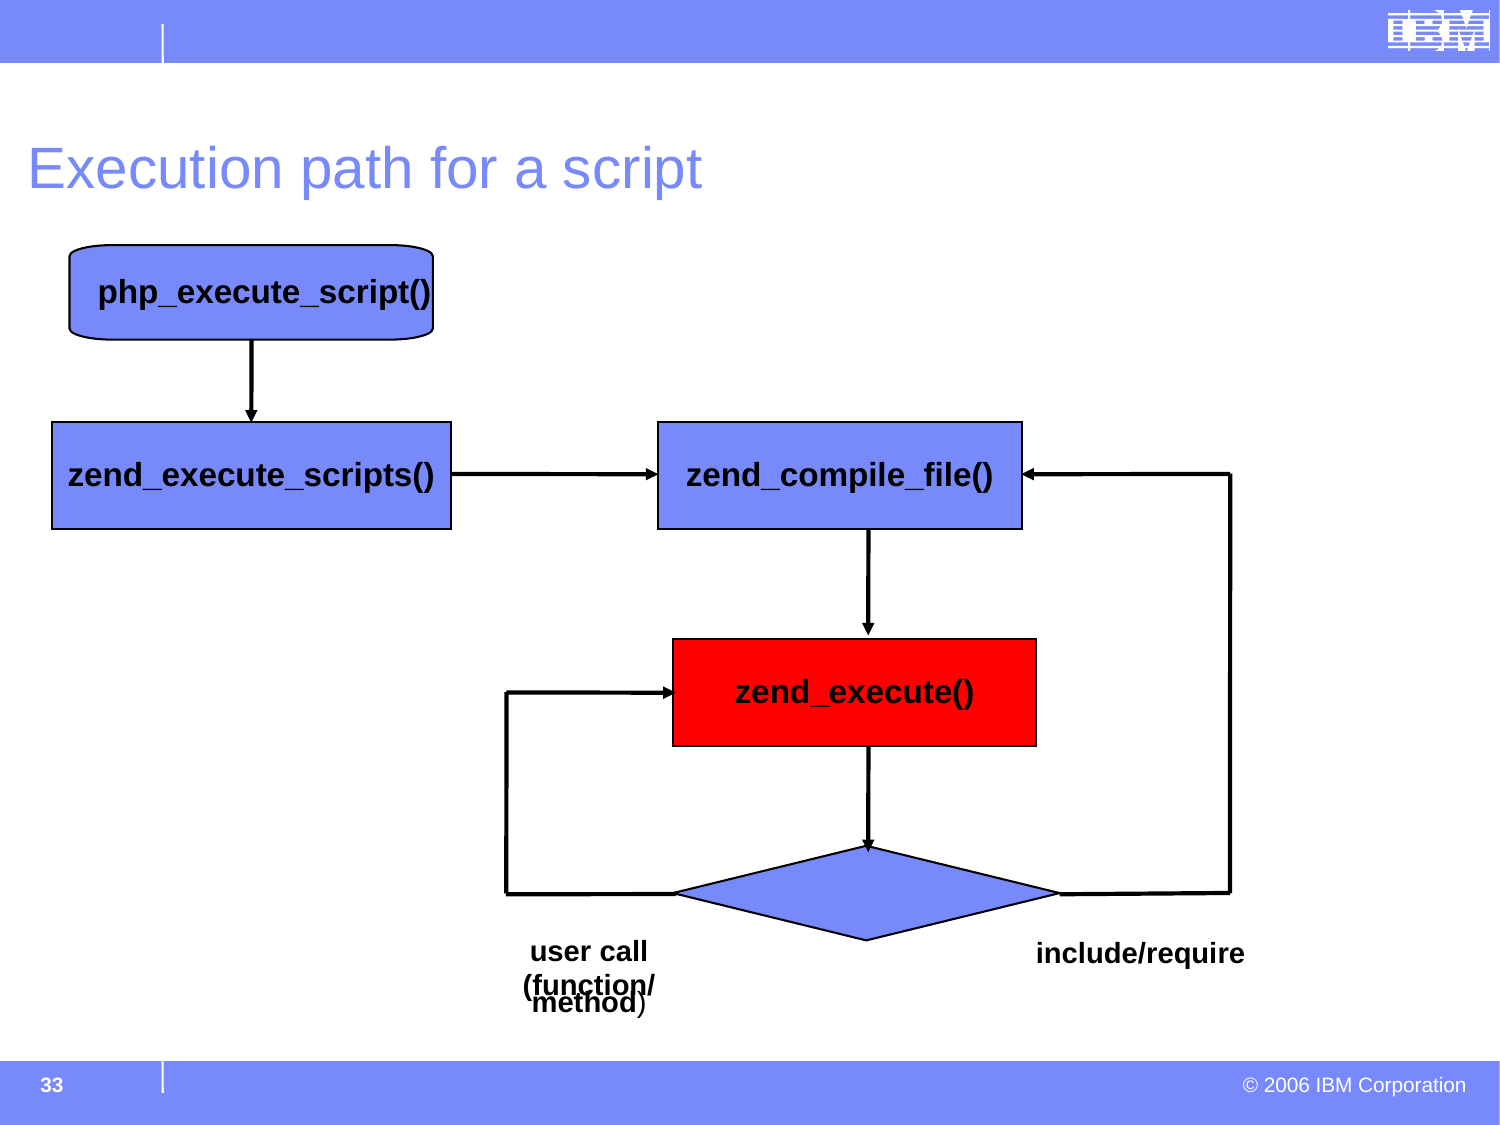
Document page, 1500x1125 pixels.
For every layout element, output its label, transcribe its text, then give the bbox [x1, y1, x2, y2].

text_box zend_execute()‏ [672, 639, 1037, 746]
text_box include/require [1021, 942, 1261, 975]
text_box zend_compile_file()‏ [658, 422, 1022, 529]
text_box zend_execute_scripts()‏ [51, 422, 451, 529]
text_box Execution path for a script [12, 126, 1366, 209]
text_box user call (function/method)‏ [450, 940, 728, 1024]
text_box php_execute_script()‏ [69, 245, 433, 340]
text_box [677, 846, 1059, 941]
